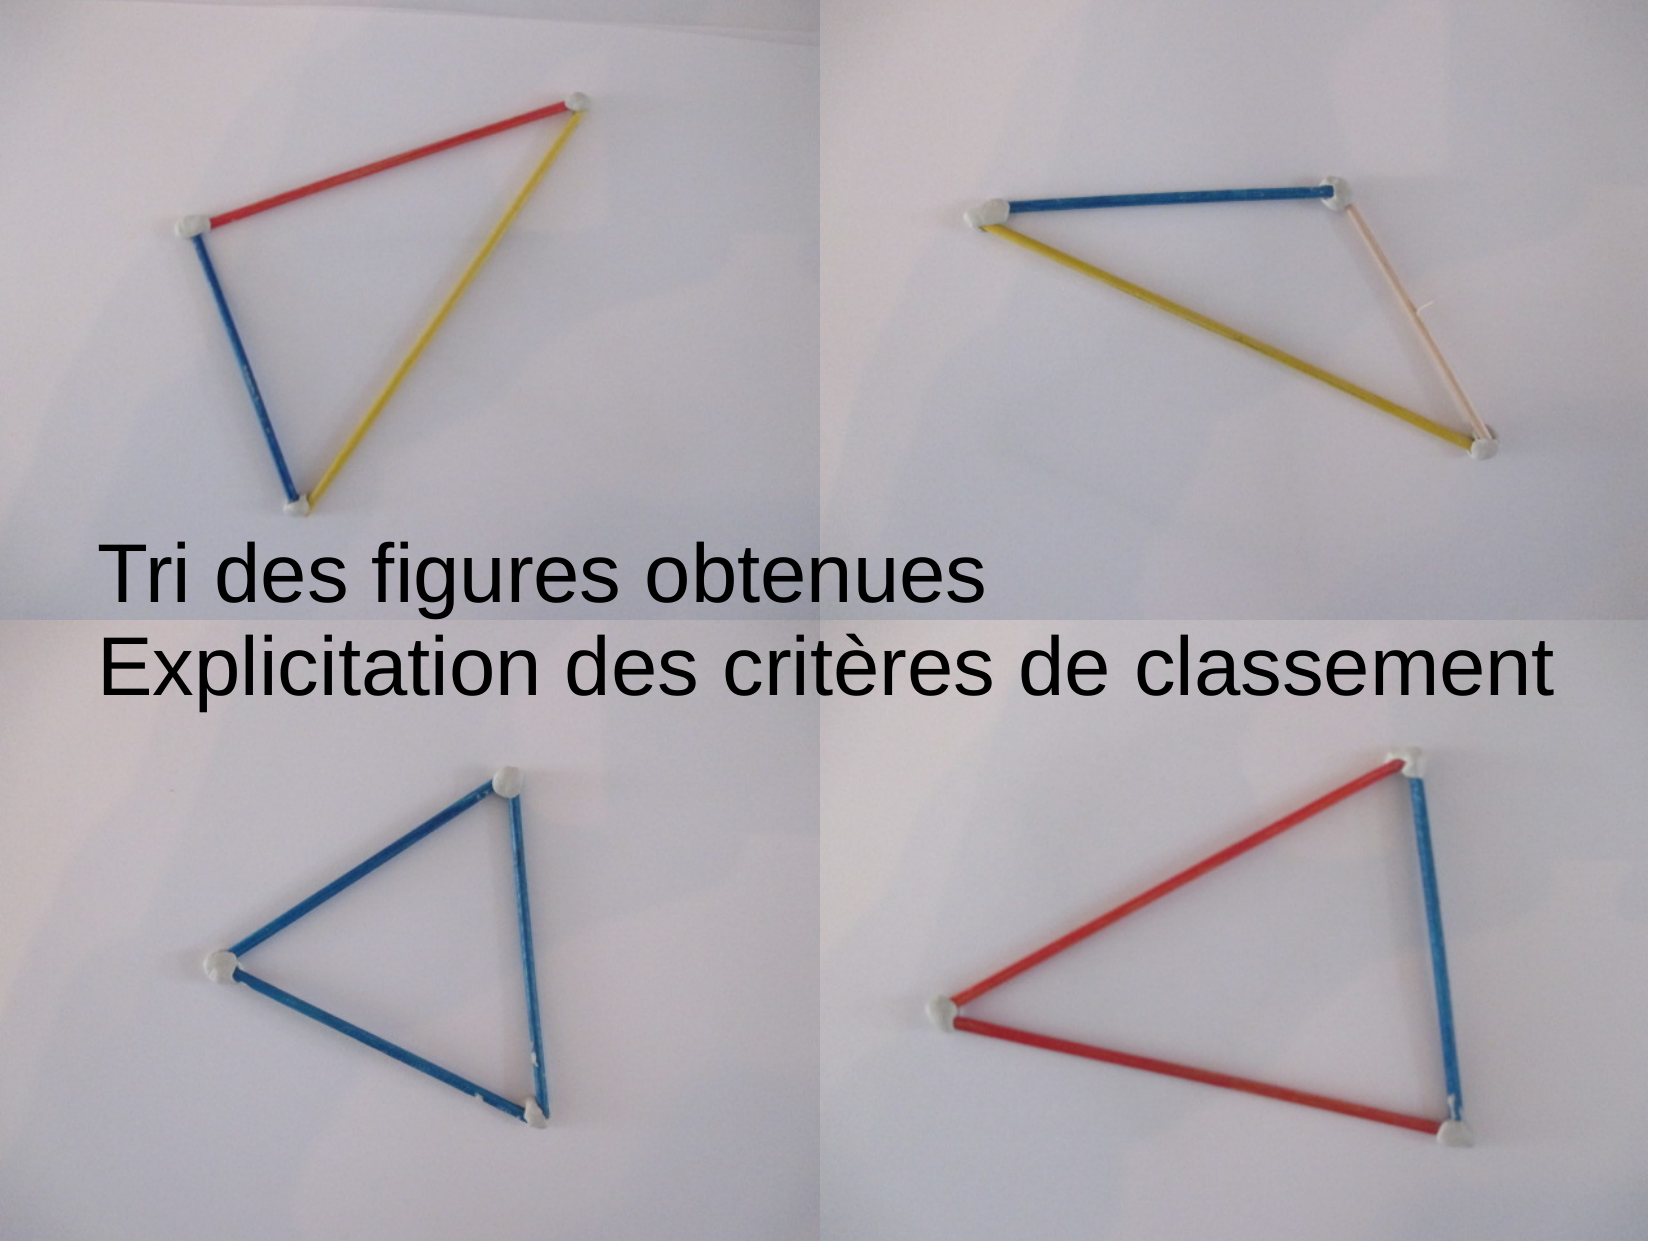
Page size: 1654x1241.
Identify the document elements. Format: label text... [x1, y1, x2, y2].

picture [0, 0, 1648, 1241]
text_box Tri des figures obtenues Explicitation des critères de classement [82, 519, 1572, 721]
